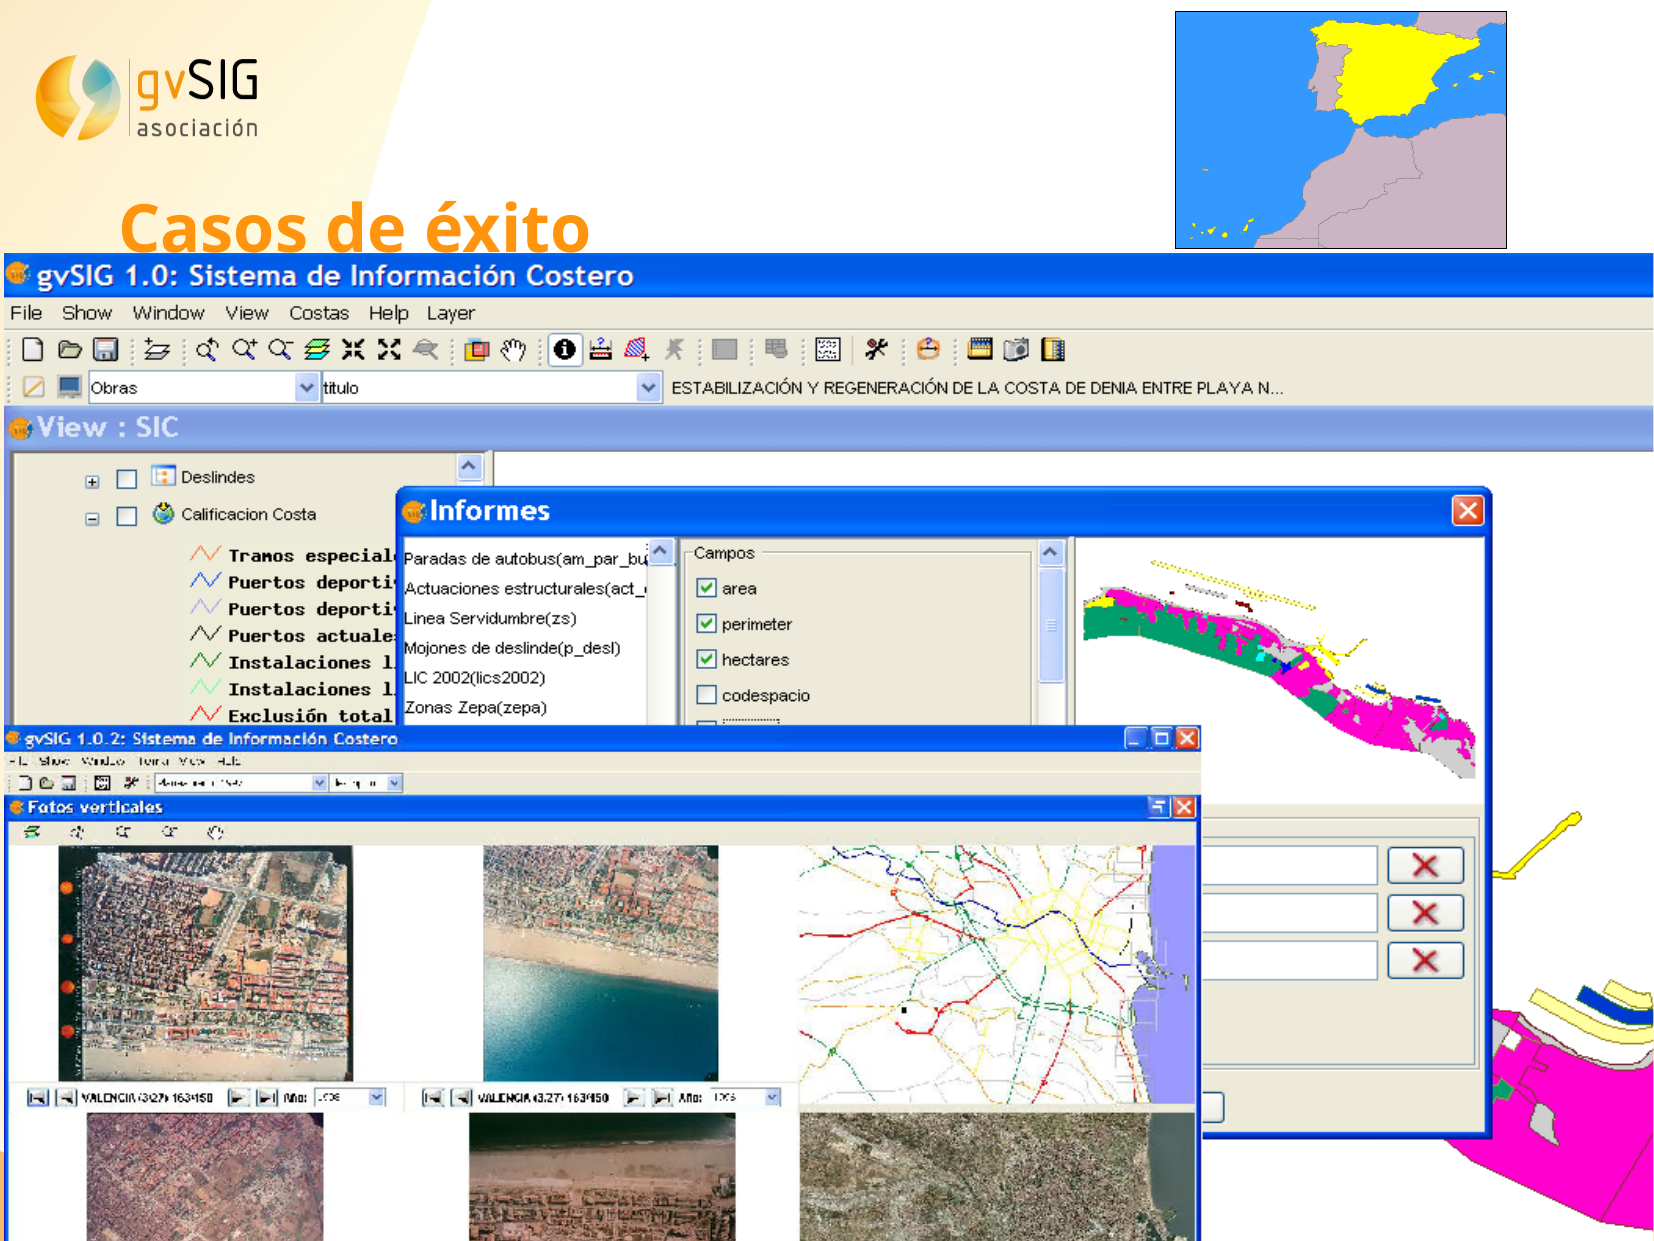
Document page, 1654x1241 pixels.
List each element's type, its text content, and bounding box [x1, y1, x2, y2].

picture [0, 0, 1654, 1241]
title Casos de éxito [118, 177, 1607, 253]
